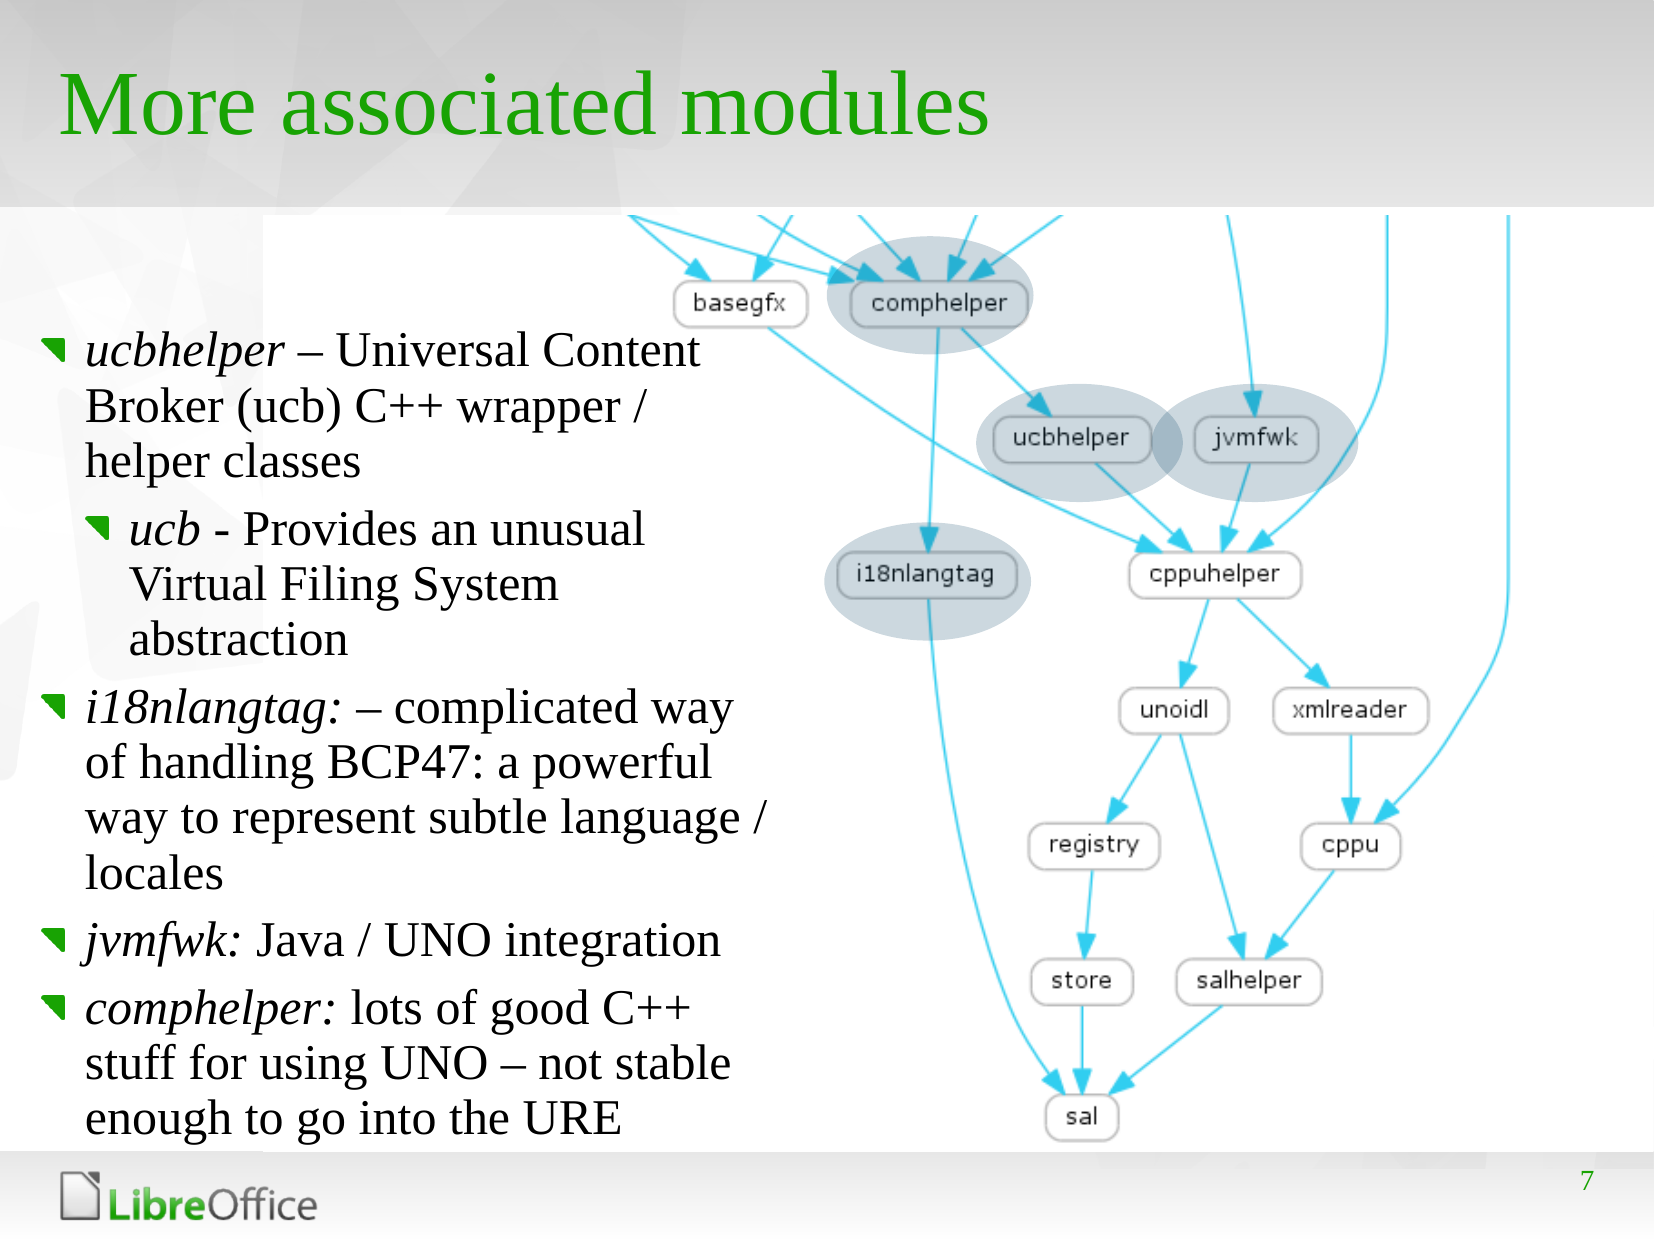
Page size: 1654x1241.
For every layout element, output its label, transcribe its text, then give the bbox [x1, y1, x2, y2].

text_box [976, 383, 1359, 503]
text_box [826, 236, 1034, 355]
text_box [824, 522, 1032, 641]
picture [41, 1164, 337, 1240]
list ucbhelper – Universal Content Broker (ucb) C++ wrapper / helper classes ucb - Provides an unusual Virtual Filing System abstraction i18nlangtag: – complicated way of handling BCP47: a powerful way to represent subtle language / locales jvmfwk: Java / UNO integration comphelper: lots of good C++ stuff for using UNO – not stable enough to go into the URE [41, 322, 780, 1164]
picture [0, 0, 1654, 1169]
title More associated modules [59, 29, 1595, 178]
